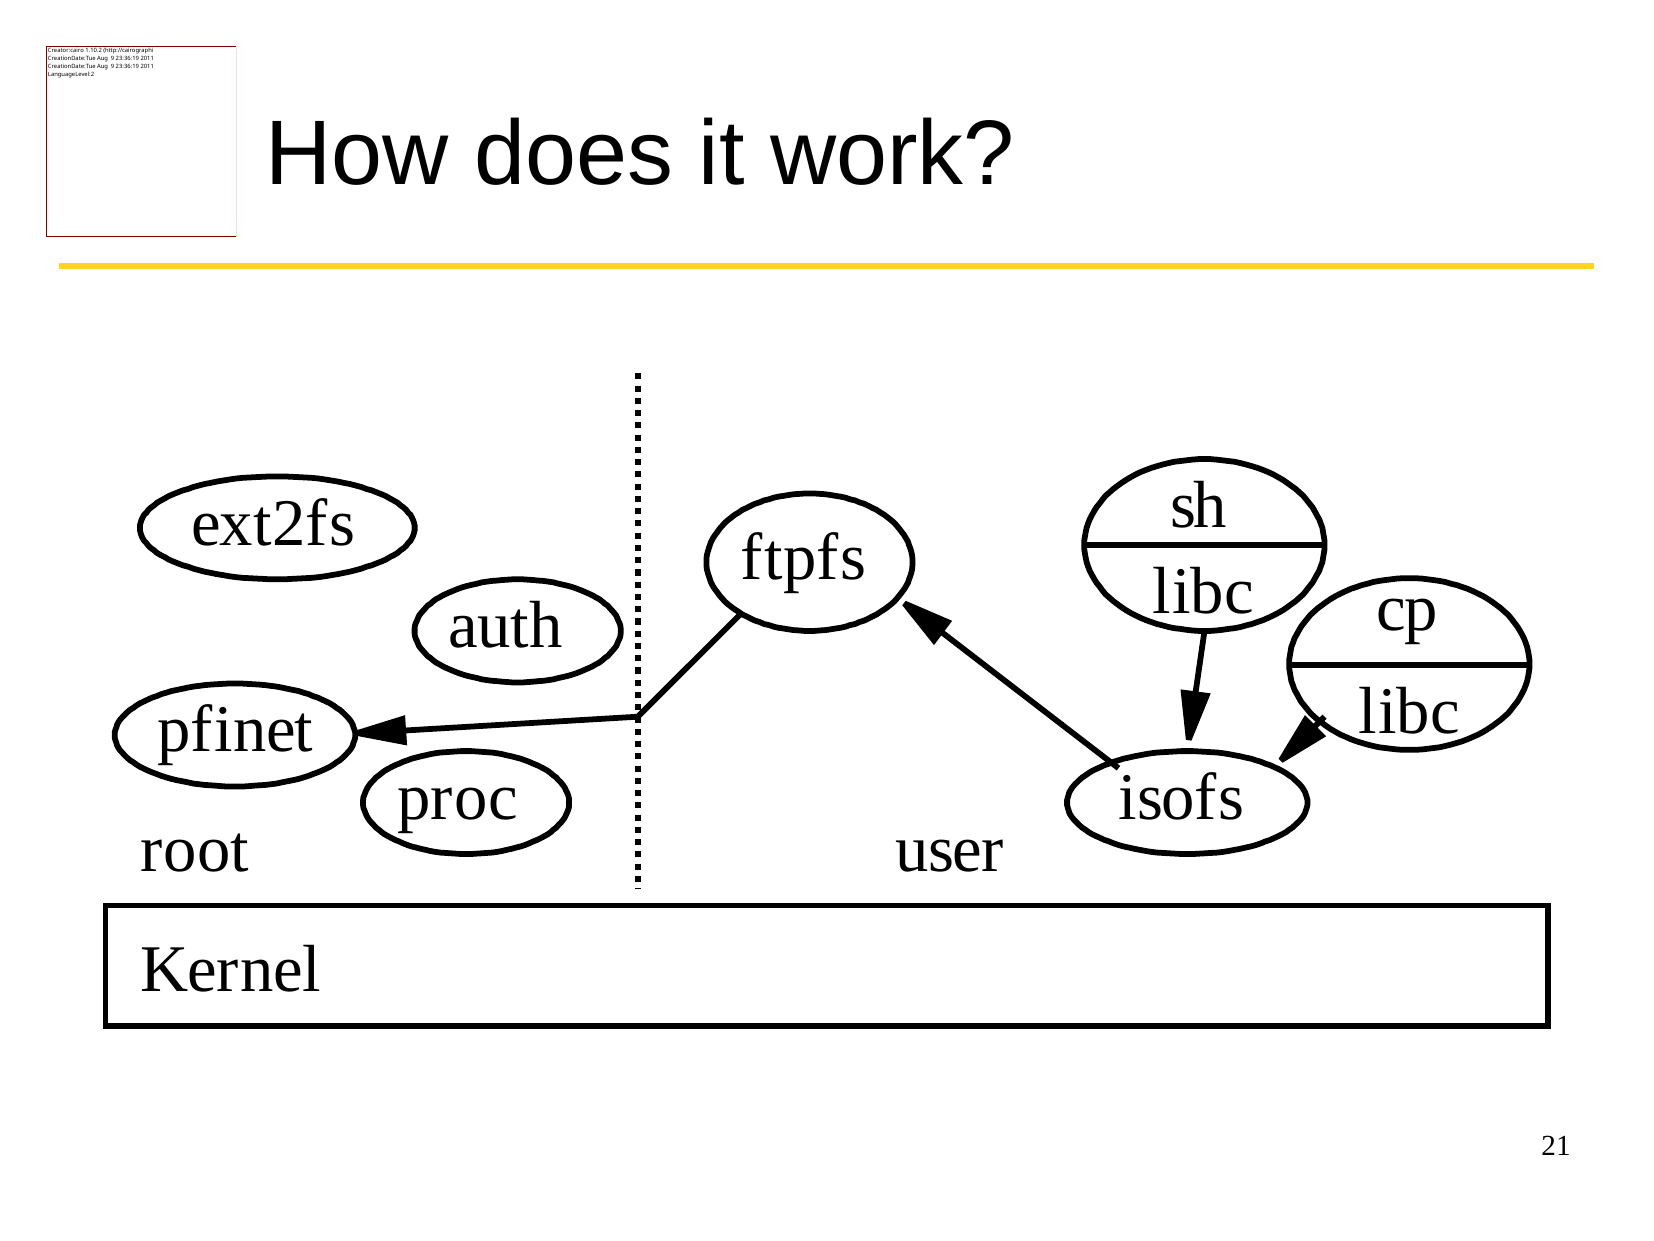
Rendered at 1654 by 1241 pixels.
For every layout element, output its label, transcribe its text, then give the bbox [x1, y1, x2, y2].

title How does it work? [265, 49, 1571, 257]
picture [82, 350, 1571, 1049]
